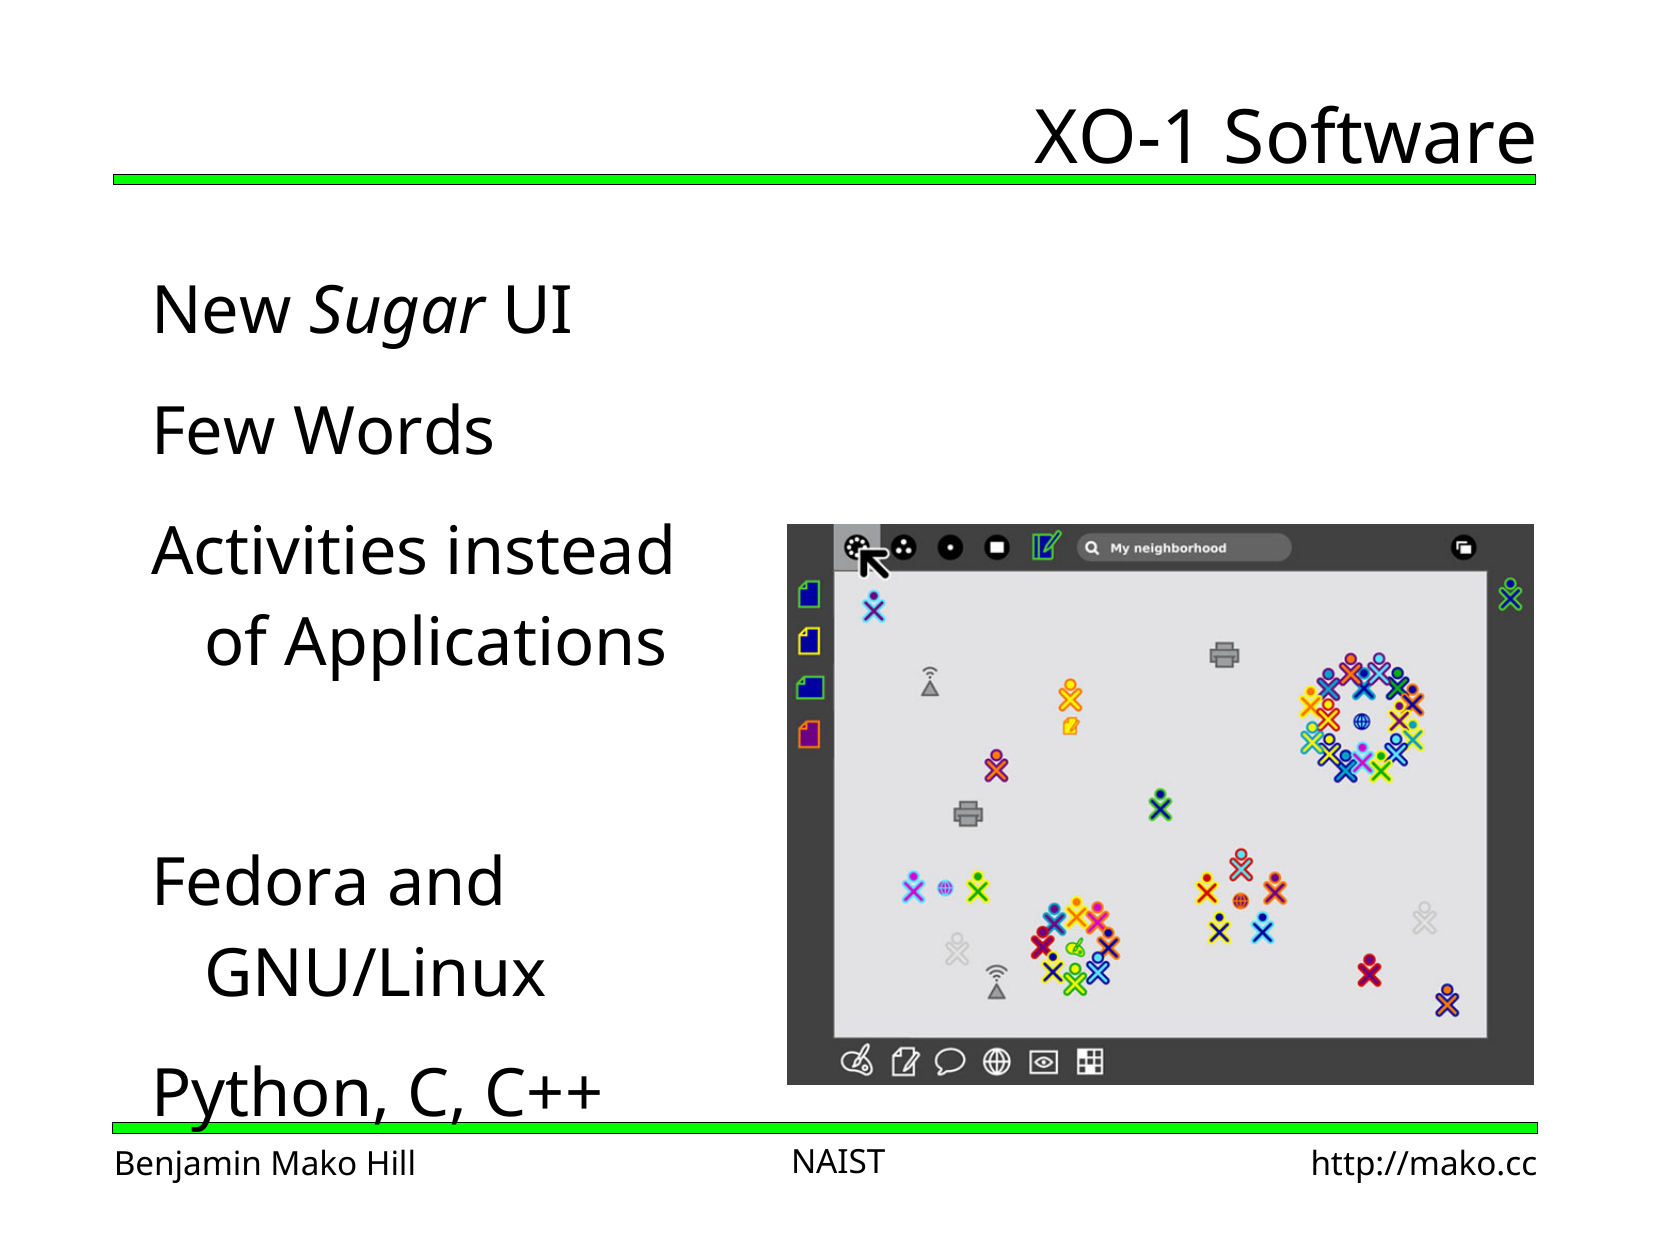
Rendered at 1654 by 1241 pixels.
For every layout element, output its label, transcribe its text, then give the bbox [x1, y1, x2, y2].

title XO-1 Software [125, 70, 1538, 198]
picture [787, 524, 1534, 1085]
list New Sugar UI Few Words Activities instead of Applications Fedora and GNU/Linux Python, C, C++ [133, 262, 713, 1100]
